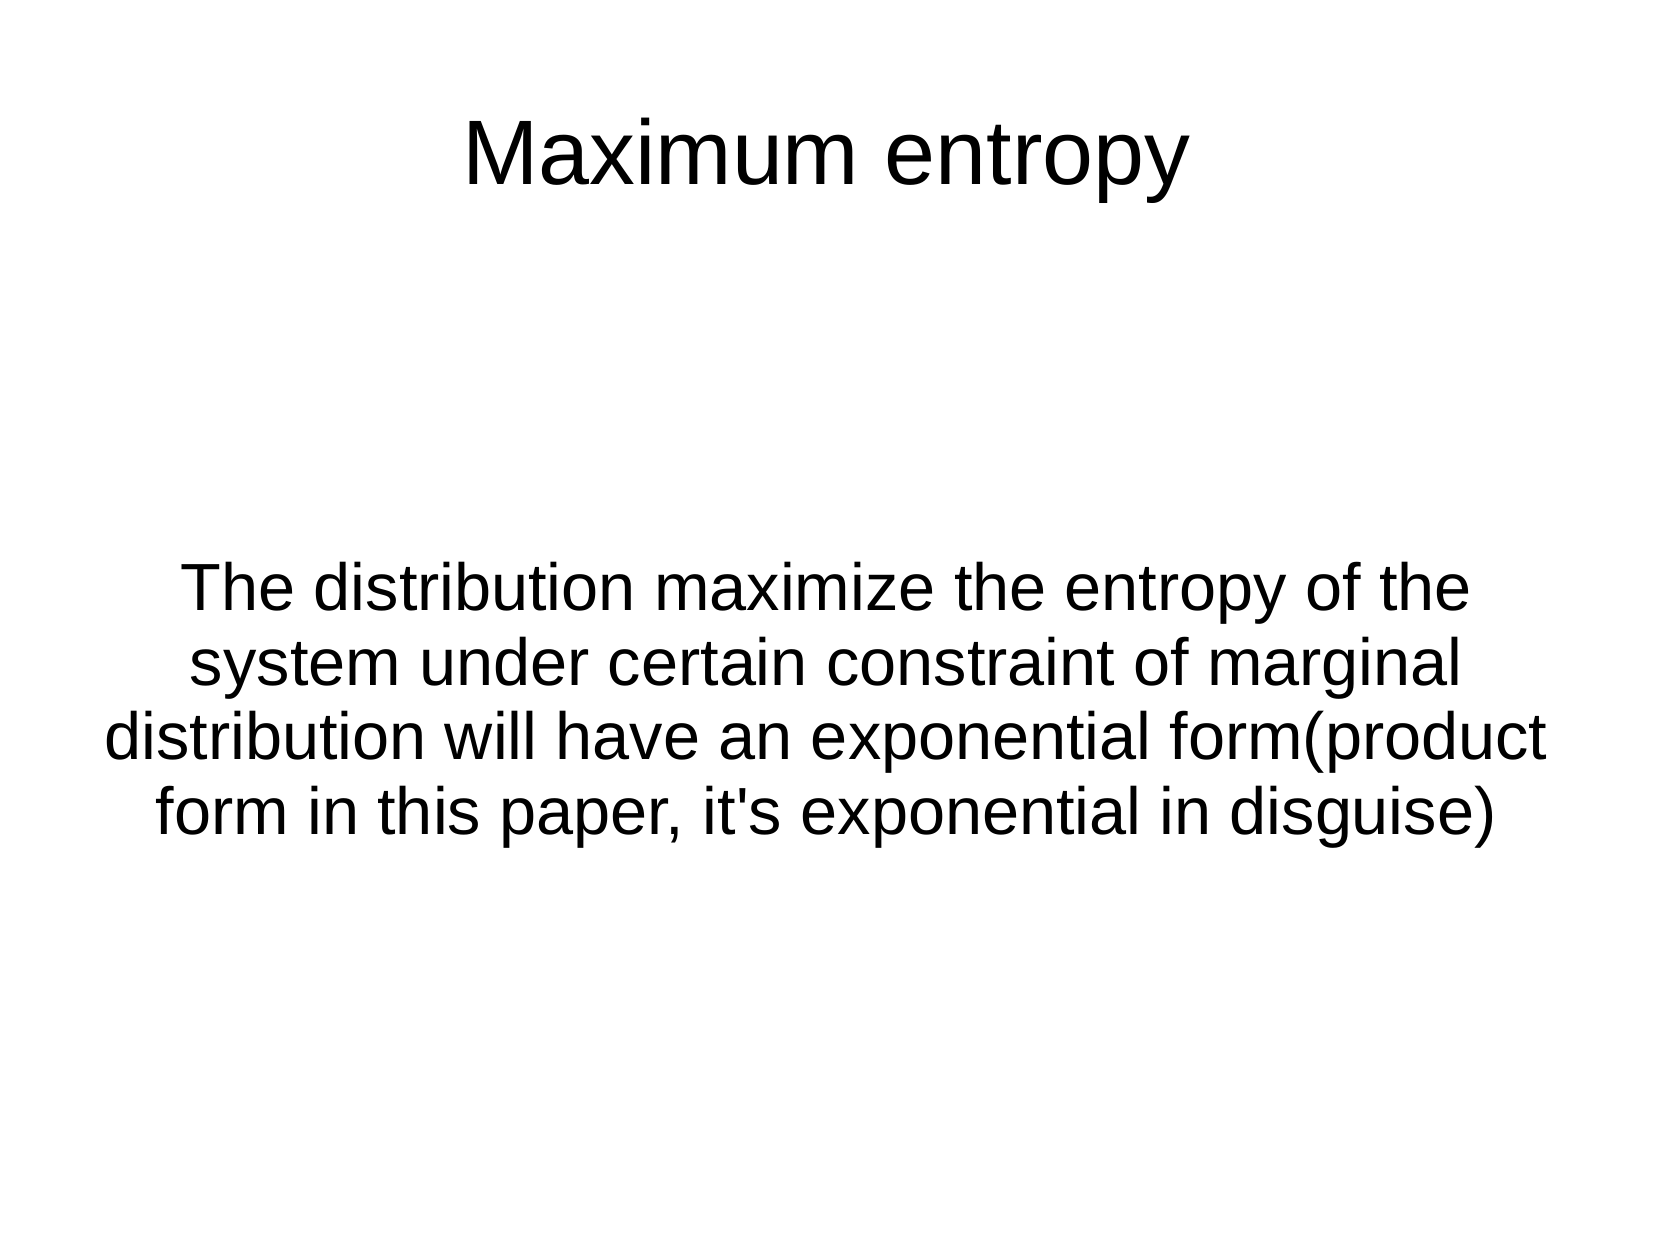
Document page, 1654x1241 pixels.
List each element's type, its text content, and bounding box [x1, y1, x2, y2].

title Maximum entropy [82, 56, 1571, 250]
subtitle The distribution maximize the entropy of the system under certain constraint of marginal distribution will have an exponential form(product form in this paper, it's exponential in disguise) [82, 297, 1571, 1102]
